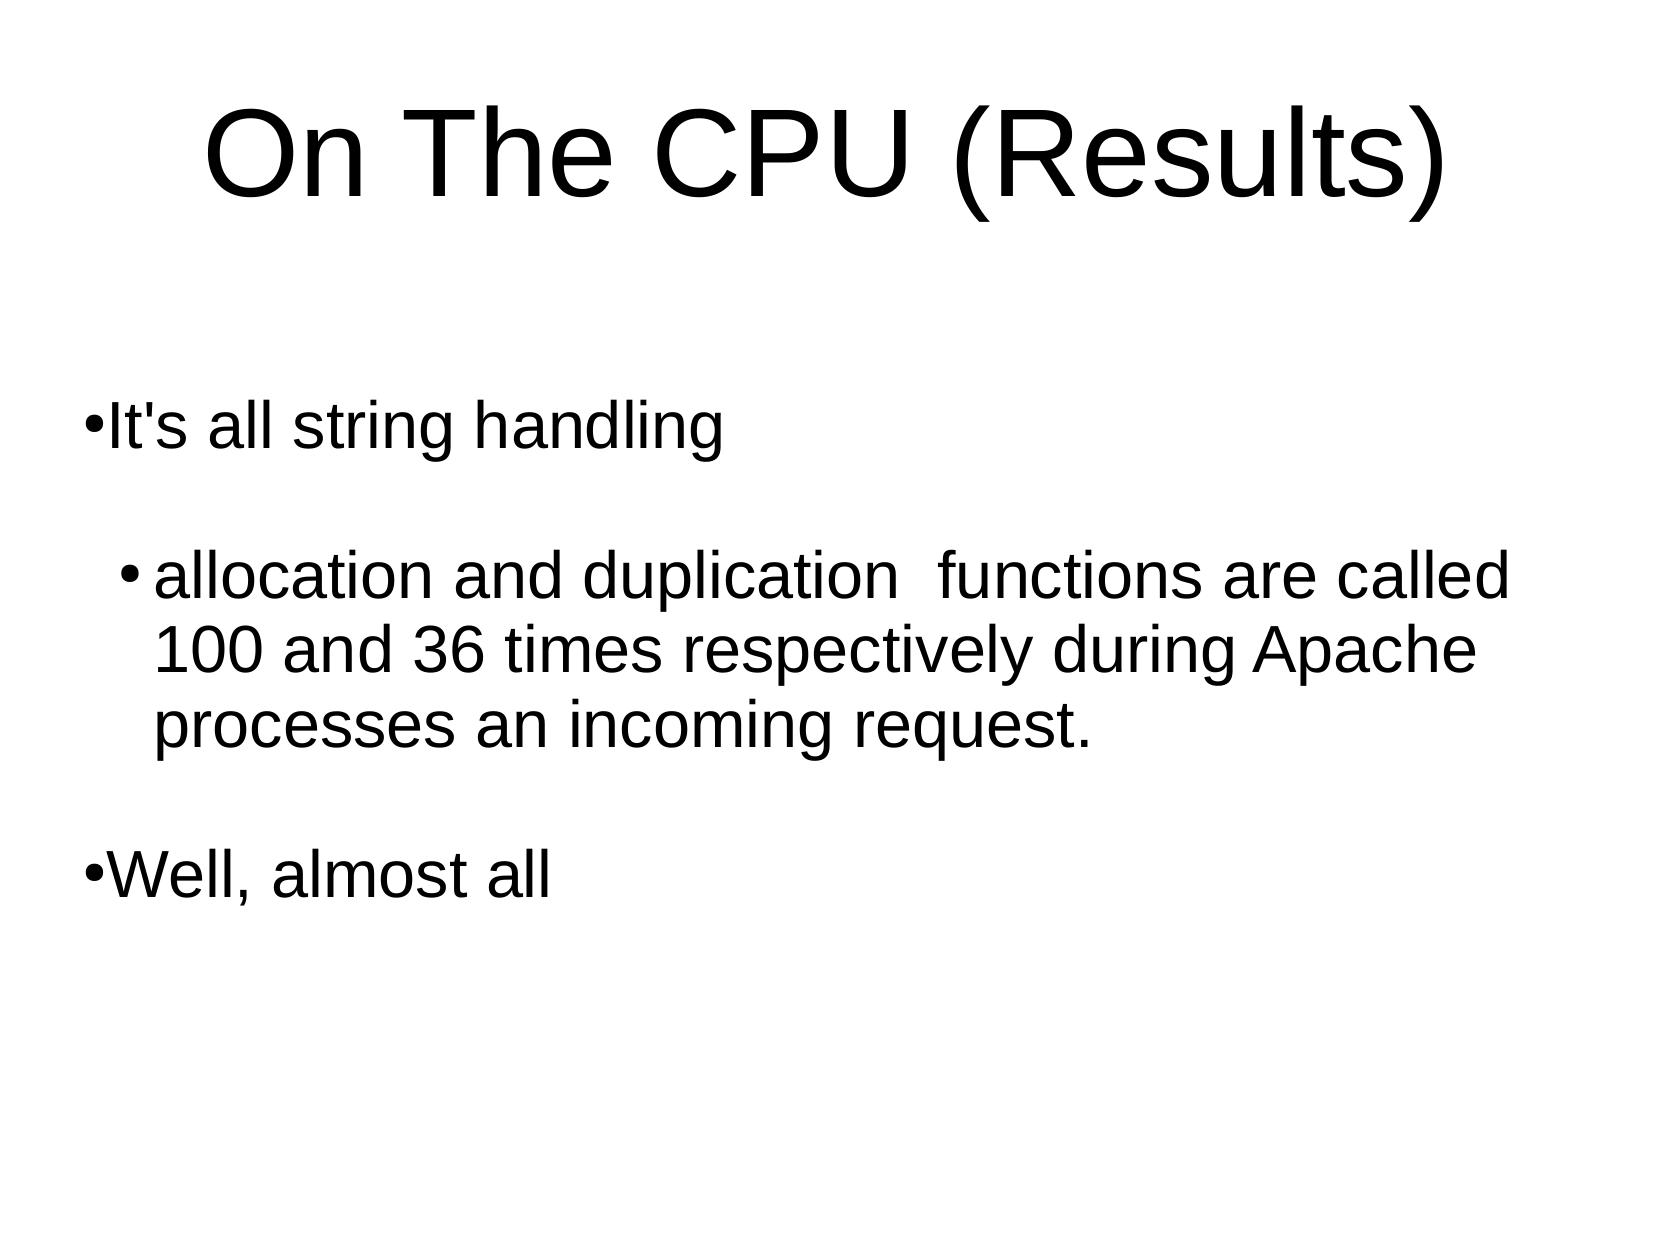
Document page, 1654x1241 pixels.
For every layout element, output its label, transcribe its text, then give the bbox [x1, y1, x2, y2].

subtitle It's all string handling allocation and duplication functions are called 100 and 36 times respectively during Apache processes an incoming request. Well, almost all [82, 290, 1538, 1010]
title On The CPU (Results) [82, 49, 1571, 257]
